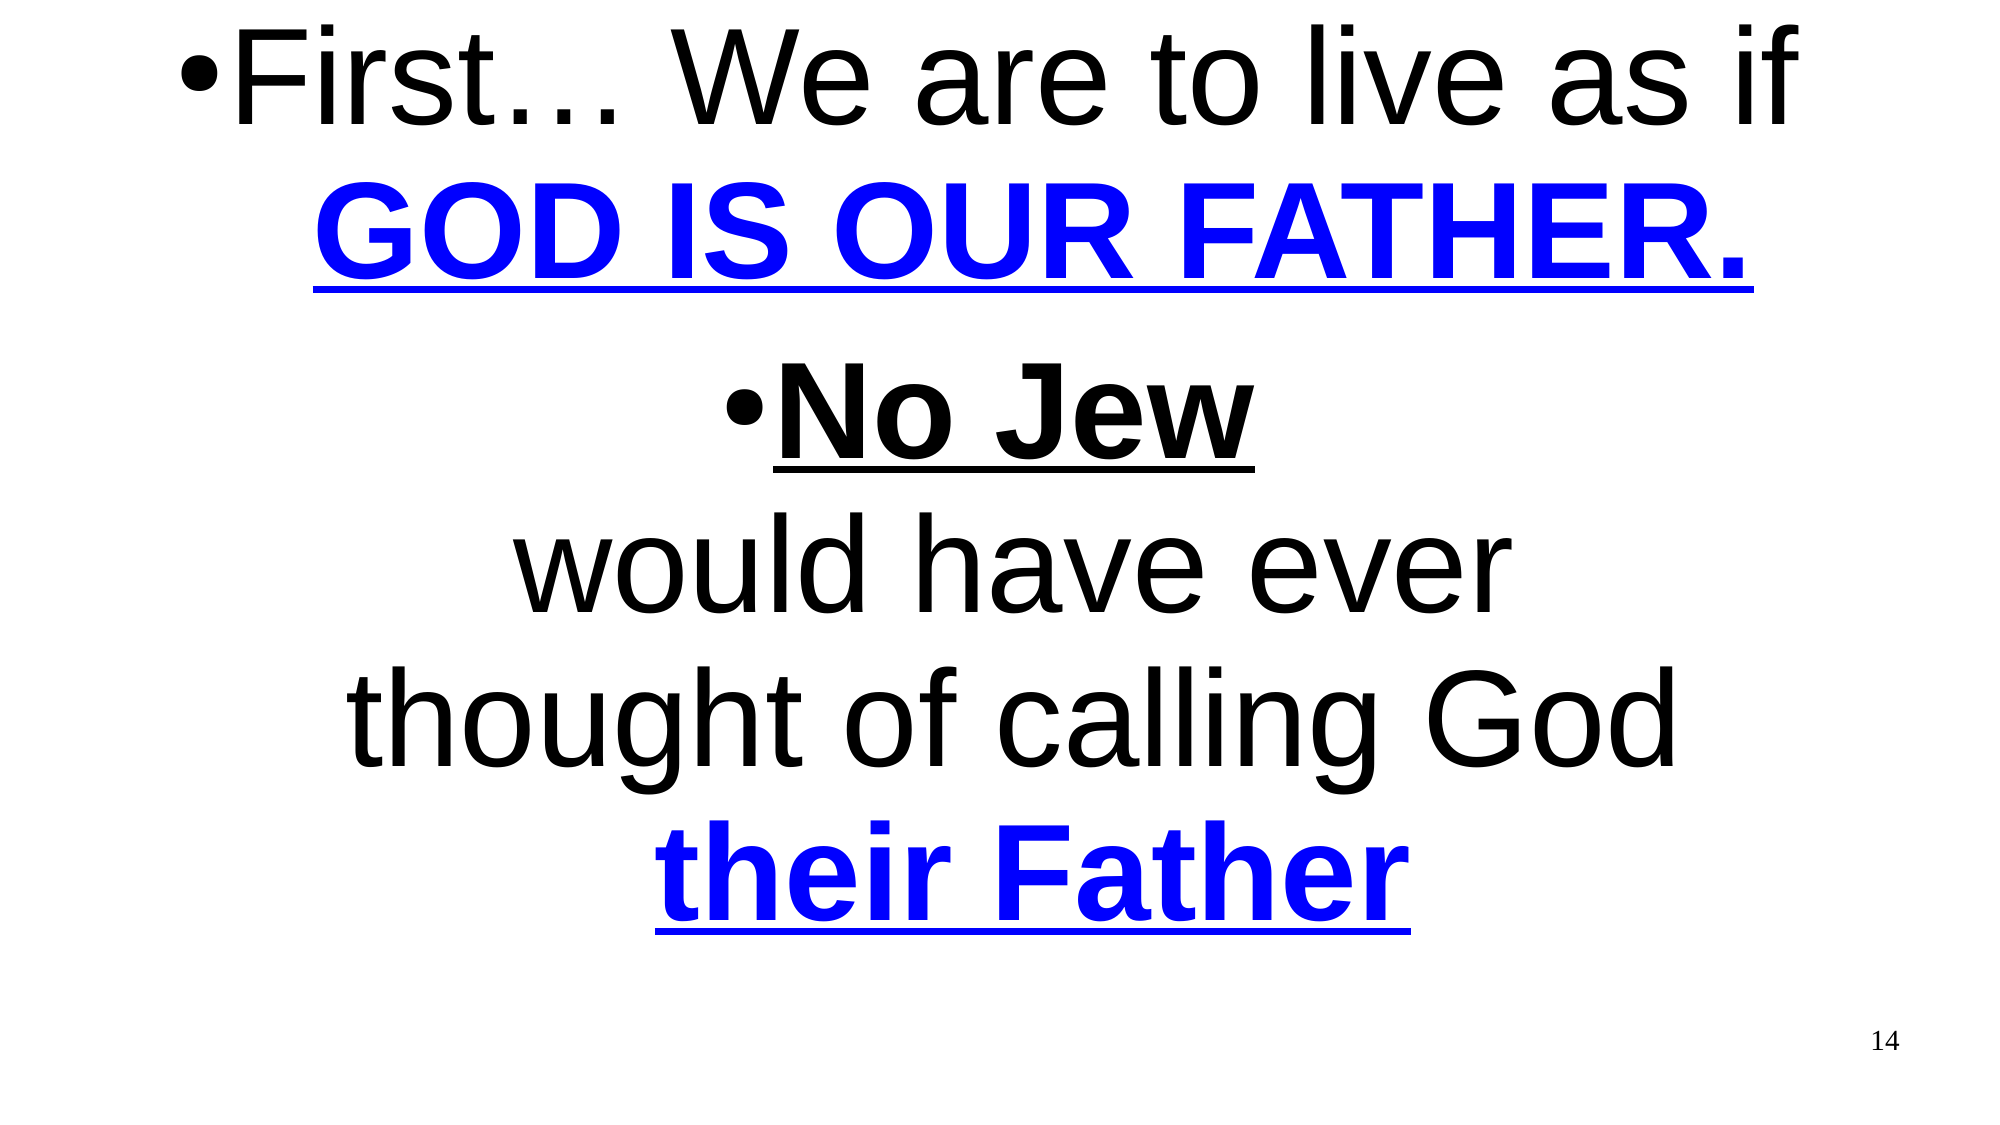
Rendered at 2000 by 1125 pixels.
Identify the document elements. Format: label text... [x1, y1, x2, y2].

list First… We are to live as if GOD IS OUR FATHER. No Jew would have ever thought of calling God their Father [0, 0, 1996, 1123]
